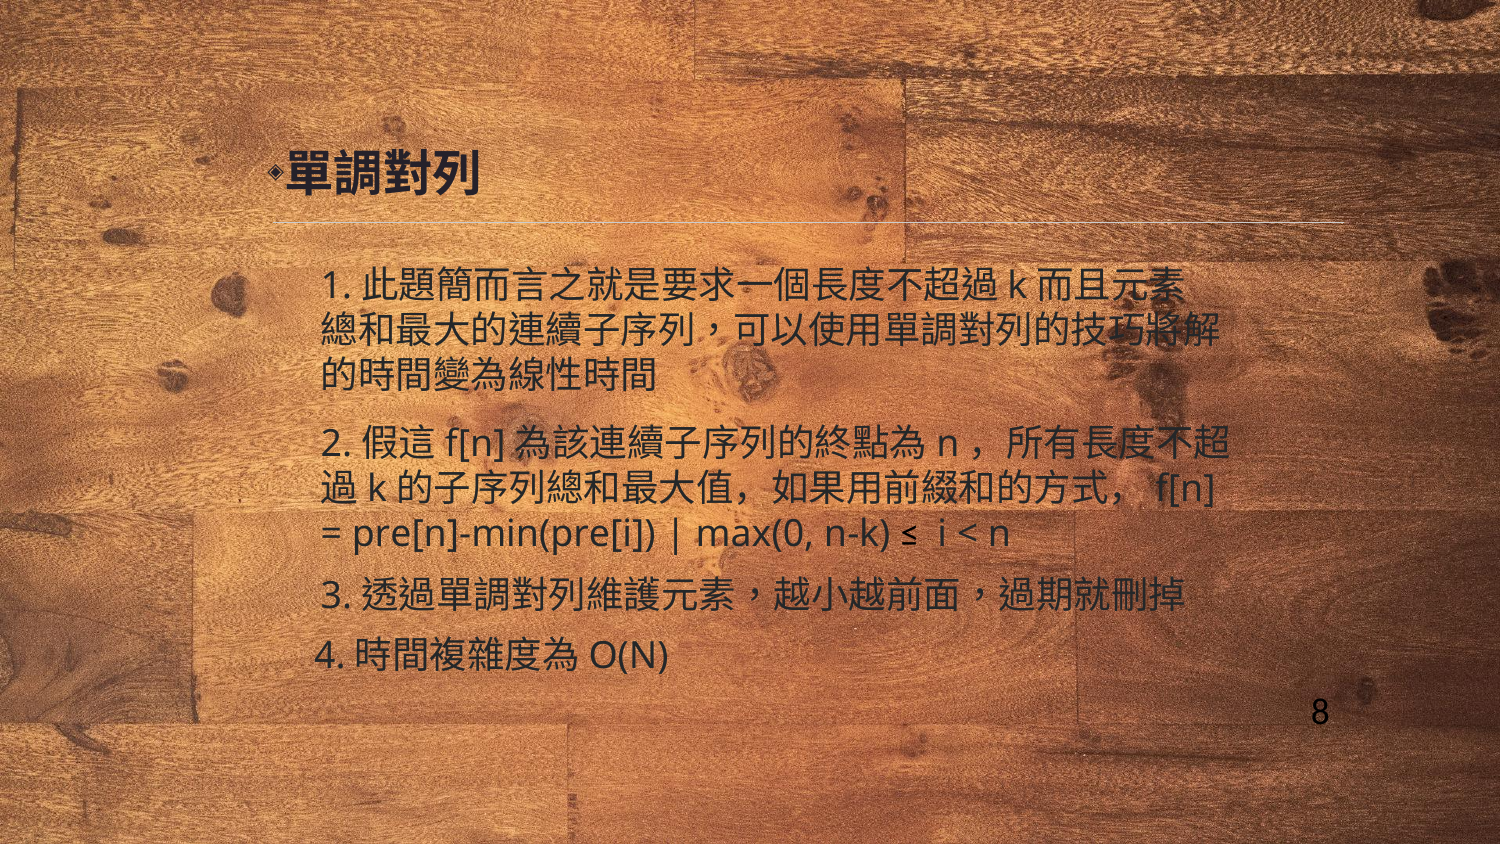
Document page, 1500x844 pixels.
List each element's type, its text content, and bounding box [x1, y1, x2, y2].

text_box 3.透過單調對列維護元素，越小越前面，過期就刪掉 [306, 563, 1249, 624]
text_box 7 [1295, 672, 1386, 737]
text_box 2.假這f[n]為該連續子序列的終點為n，所有長度不超過k的子序列總和最大值，如果用前綴和的方式，f[n] = pre[n]-min(pre[i]) | max(0, n-k) ≤ i < n [306, 412, 1249, 562]
text_box 1.此題簡而言之就是要求一個長度不超過k而且元素總和最大的連續子序列，可以使用單調對列的技巧將解的時間變為線性時間 [306, 253, 1237, 403]
list 單調對列 [252, 126, 1194, 216]
text_box 4.時間複雜度為O(N) [299, 624, 1243, 684]
